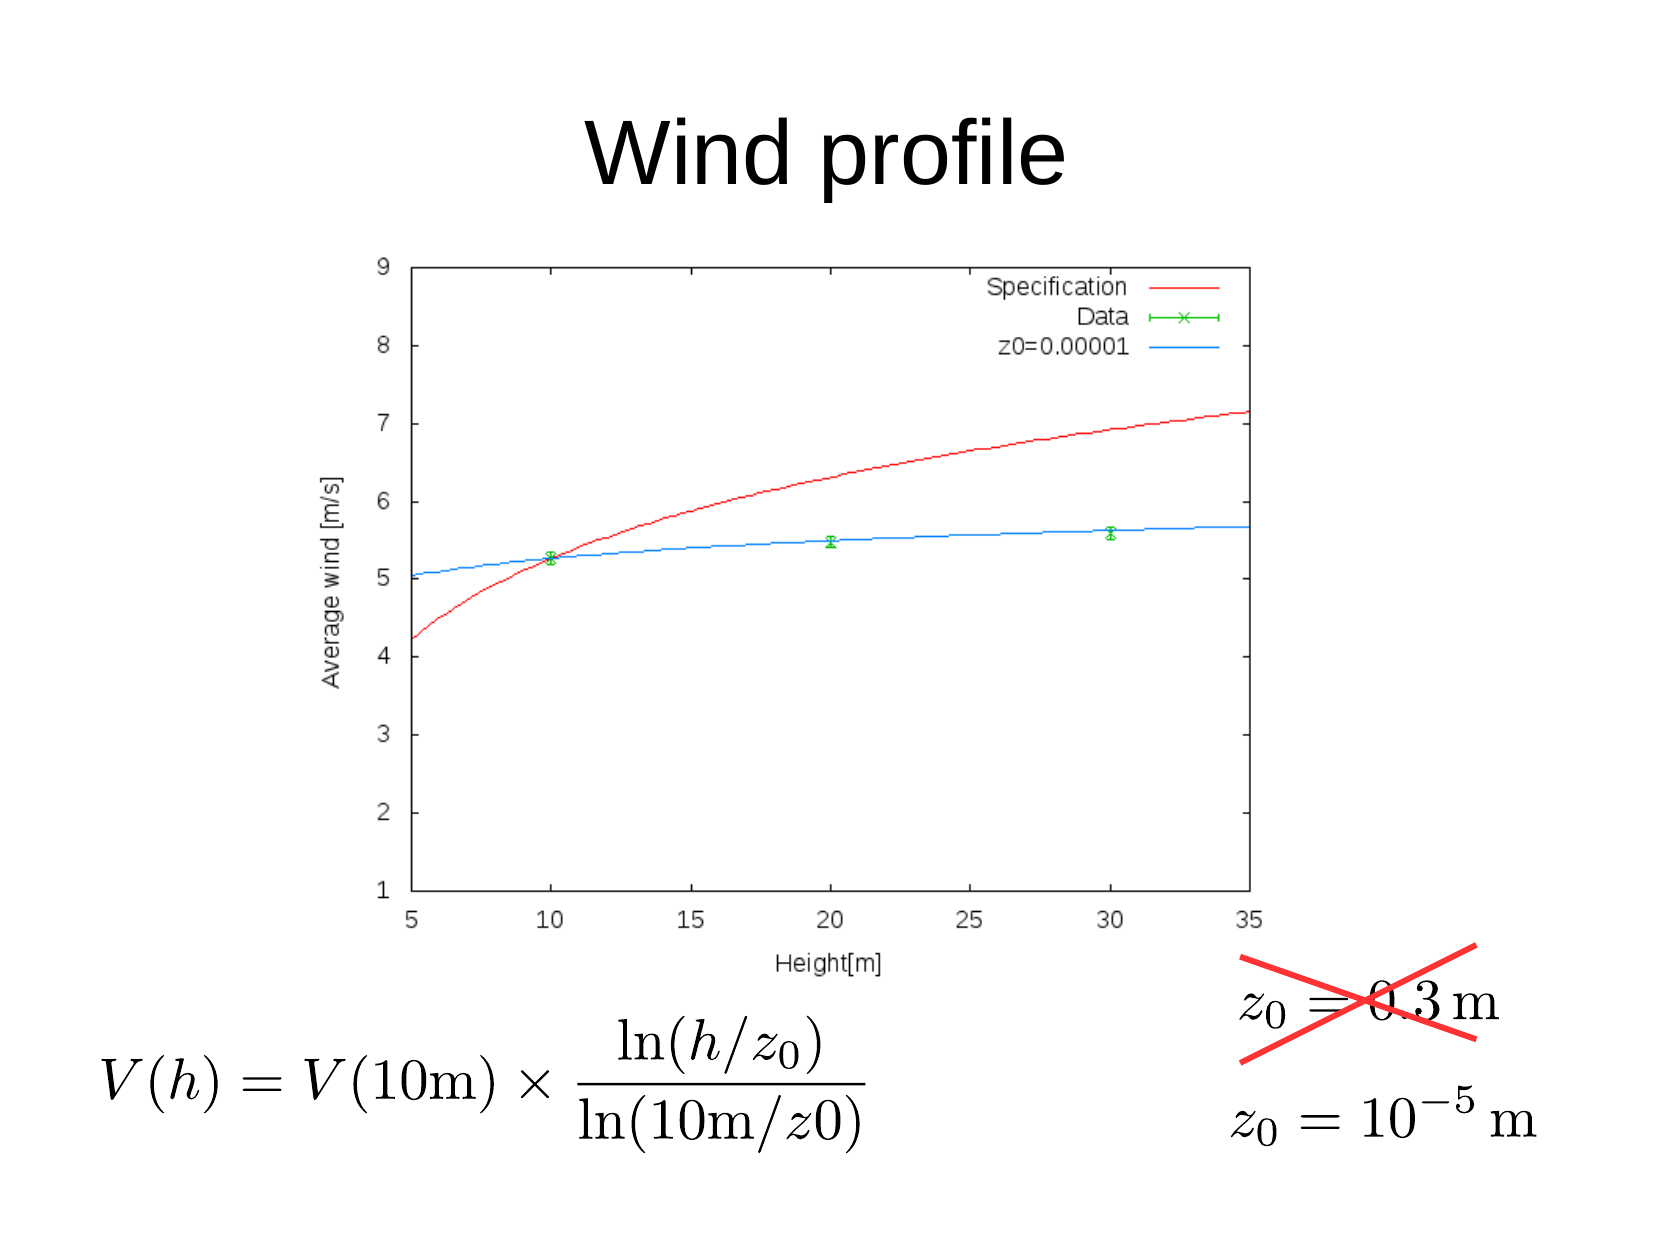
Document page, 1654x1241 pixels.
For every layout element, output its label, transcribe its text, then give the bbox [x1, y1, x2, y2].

picture [311, 236, 1312, 987]
text_box [1375, 980, 1501, 1028]
text_box [1228, 1085, 1538, 1147]
title Wind profile [82, 49, 1571, 257]
text_box [97, 1015, 866, 1154]
text_box [1322, 980, 1395, 996]
text_box [1236, 981, 1355, 1029]
text_box [1319, 1004, 1432, 1028]
